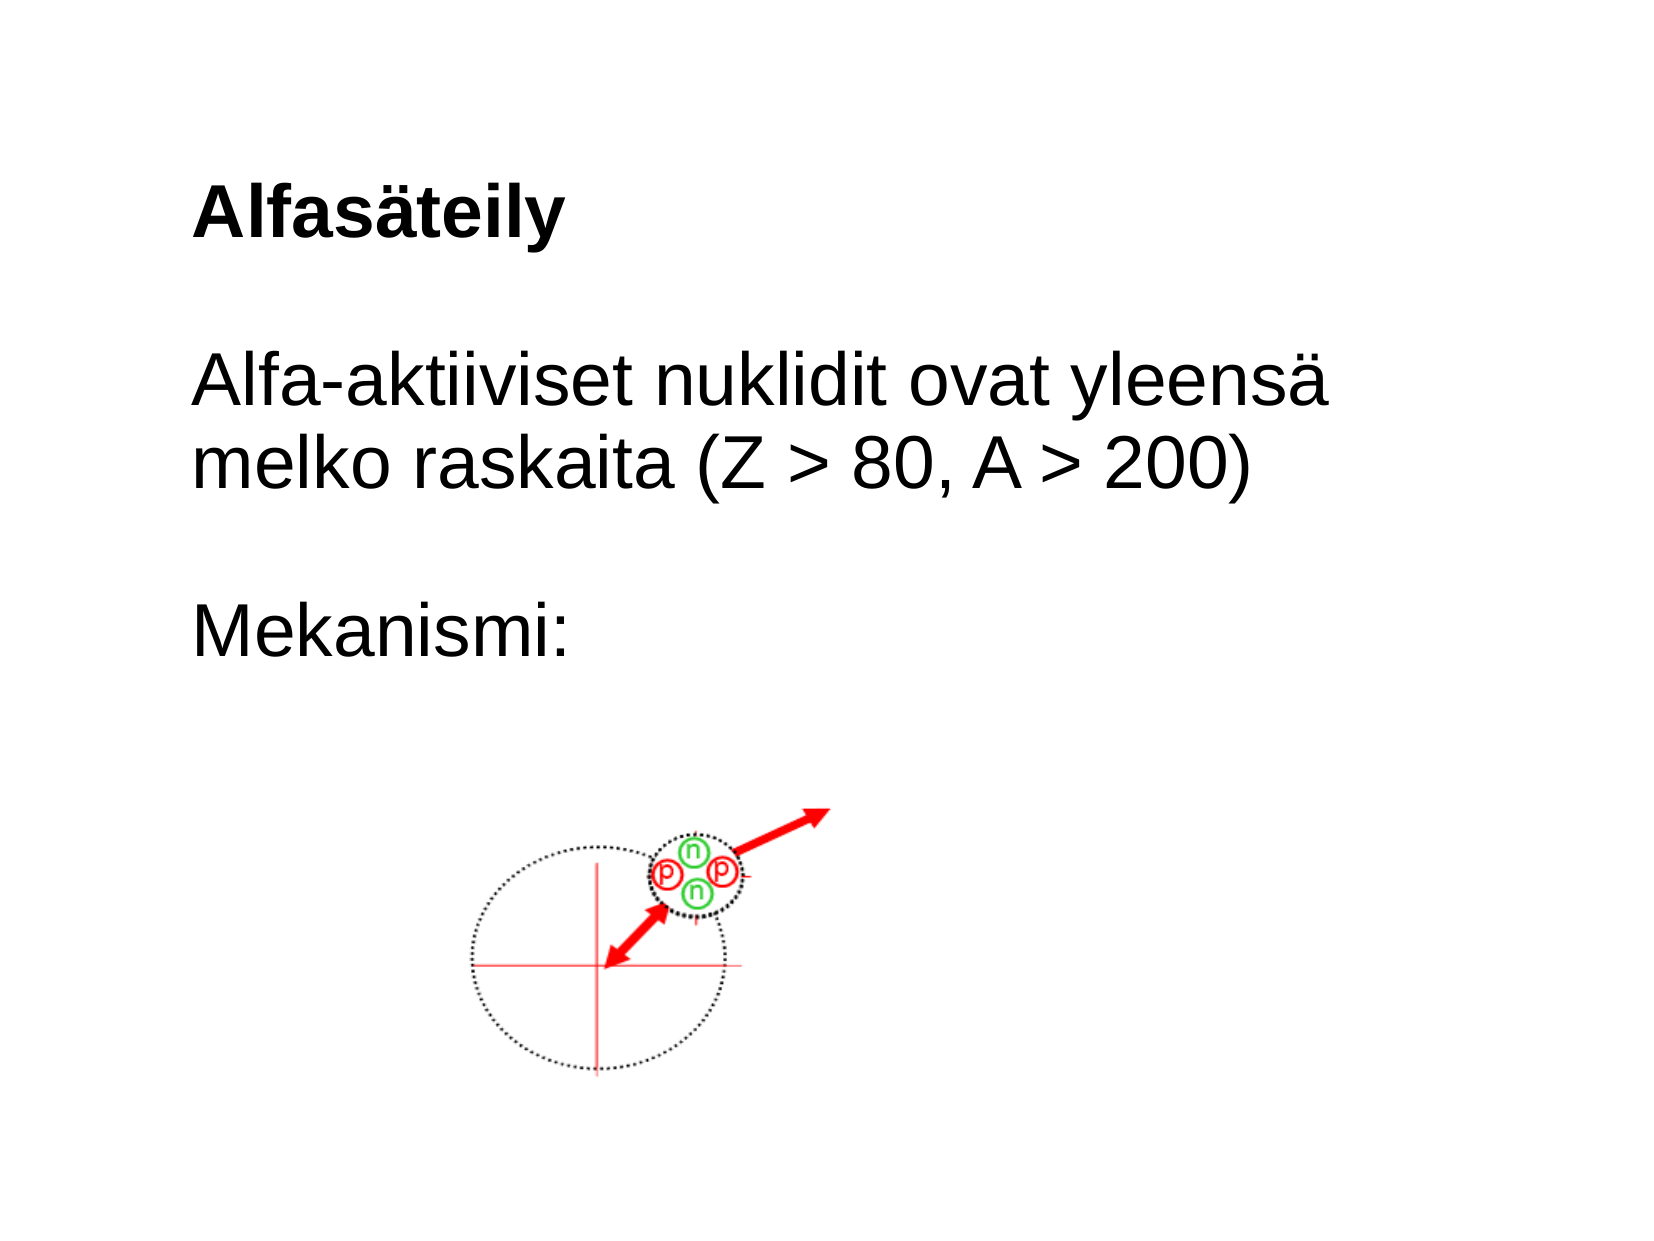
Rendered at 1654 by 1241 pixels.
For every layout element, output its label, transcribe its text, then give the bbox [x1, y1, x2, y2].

picture [440, 755, 934, 1089]
text_box Alfasäteily Alfa-aktiiviset nuklidit ovat yleensä melko raskaita (Z > 80, A > 200) Mekanismi: [177, 161, 1548, 681]
